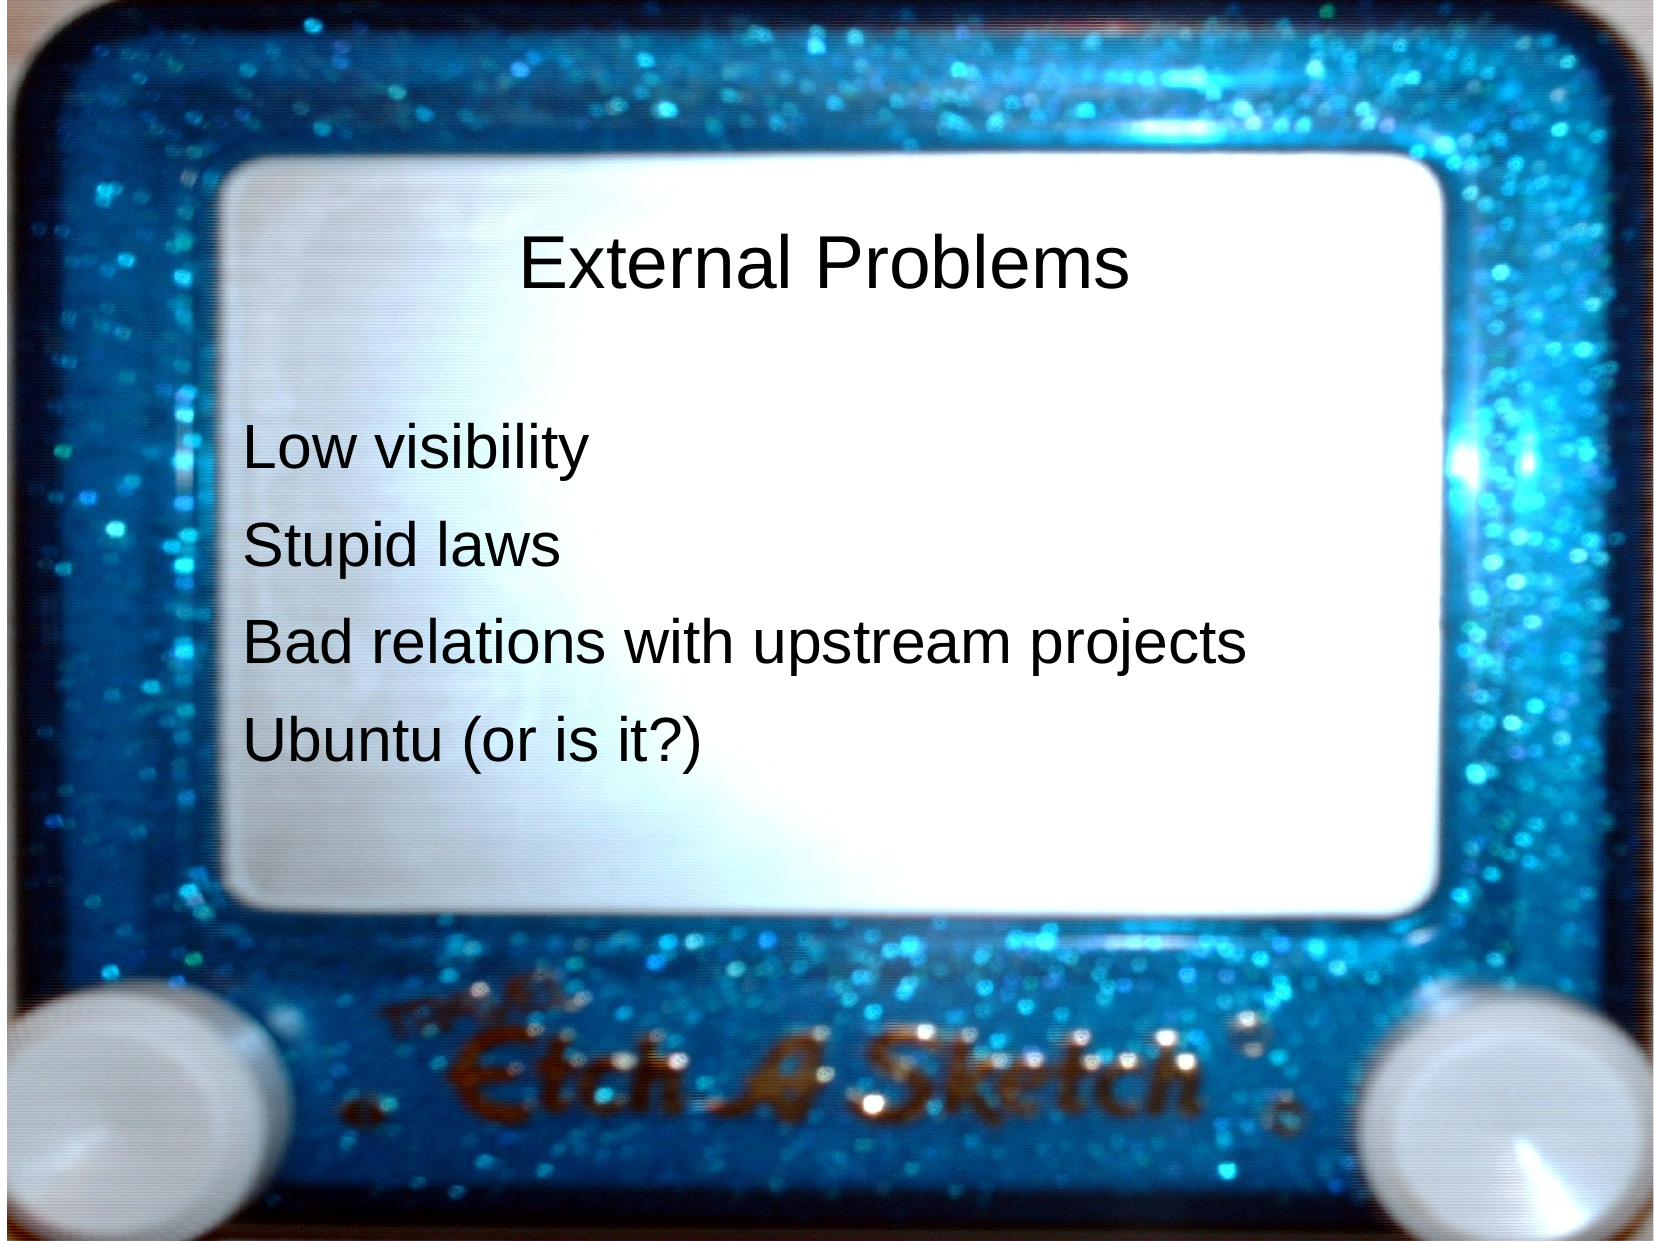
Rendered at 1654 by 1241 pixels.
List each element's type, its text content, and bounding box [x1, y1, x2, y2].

list Low visibility Stupid laws Bad relations with upstream projects Ubuntu (or is it?) [225, 412, 1426, 886]
picture [7, 0, 1654, 1241]
title External Problems [225, 157, 1426, 368]
